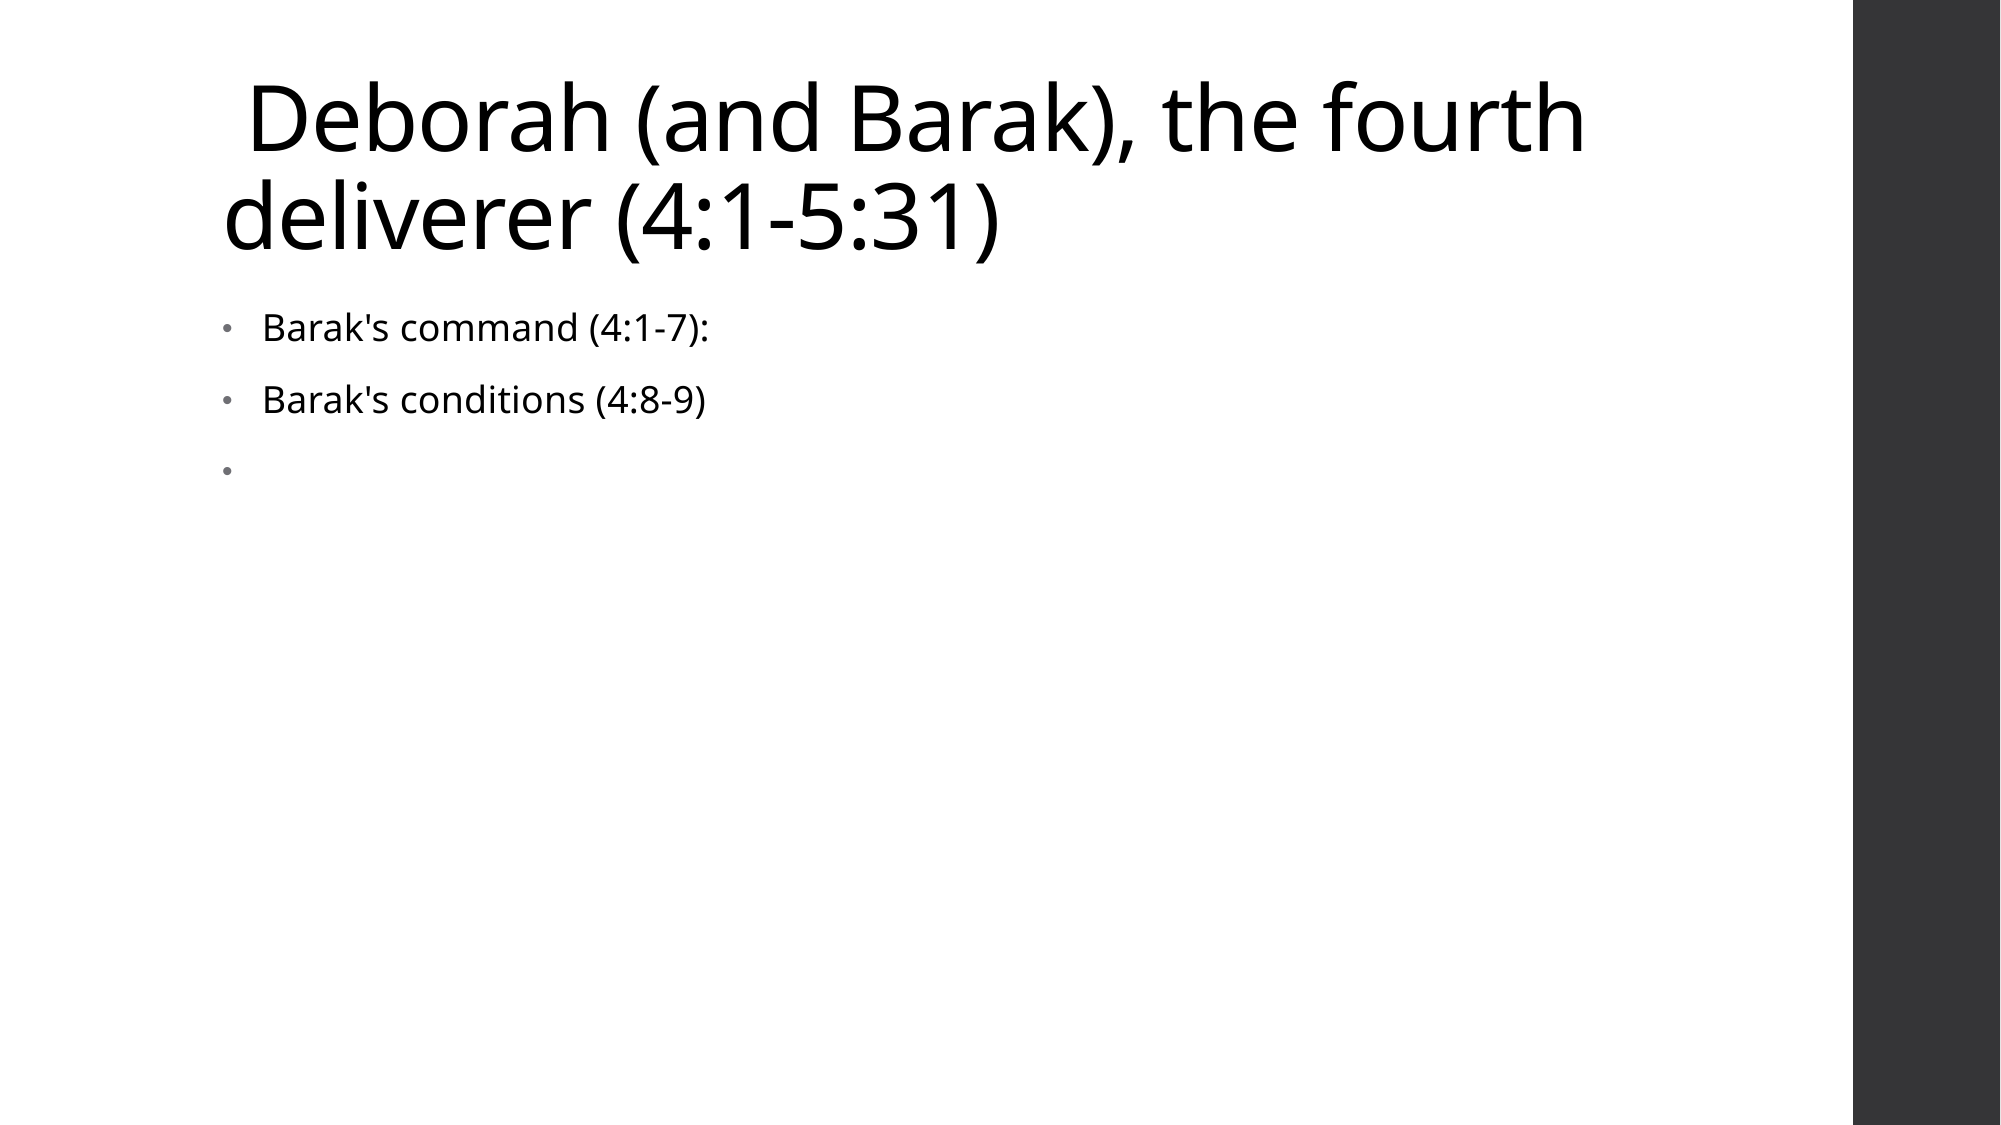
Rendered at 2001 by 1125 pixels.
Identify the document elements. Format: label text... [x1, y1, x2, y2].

title Deborah (and Barak), the fourth deliverer (4:1-5:31) [206, 60, 1797, 278]
list Barak's command (4:1-7): Barak's conditions (4:8-9) [206, 299, 1617, 1014]
